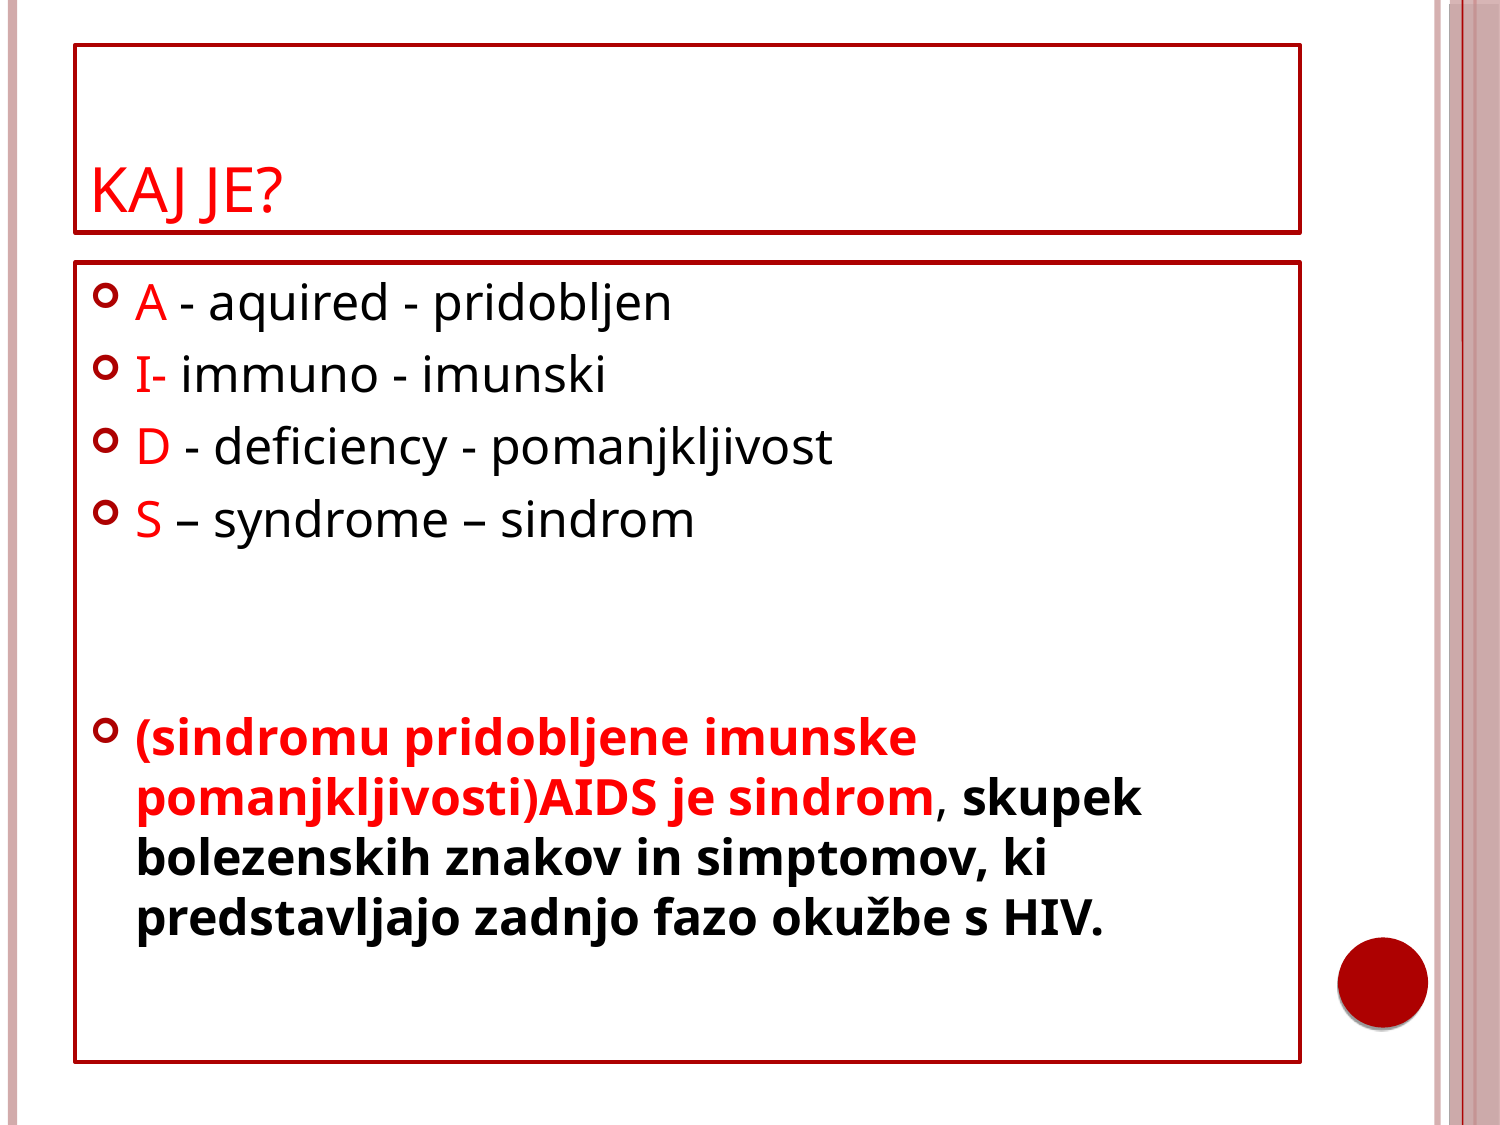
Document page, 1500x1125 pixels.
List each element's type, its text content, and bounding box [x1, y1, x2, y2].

title Kaj je? [75, 45, 1300, 233]
list A - aquired - pridobljen I- immuno - imunski D - deficiency - pomanjkljivost S – syndrome – sindrom (sindromu pridobljene imunske pomanjkljivosti)AIDS je sindrom, skupek bolezenskih znakov in simptomov, ki predstavljajo zadnjo fazo okužbe s HIV. [75, 262, 1300, 1062]
